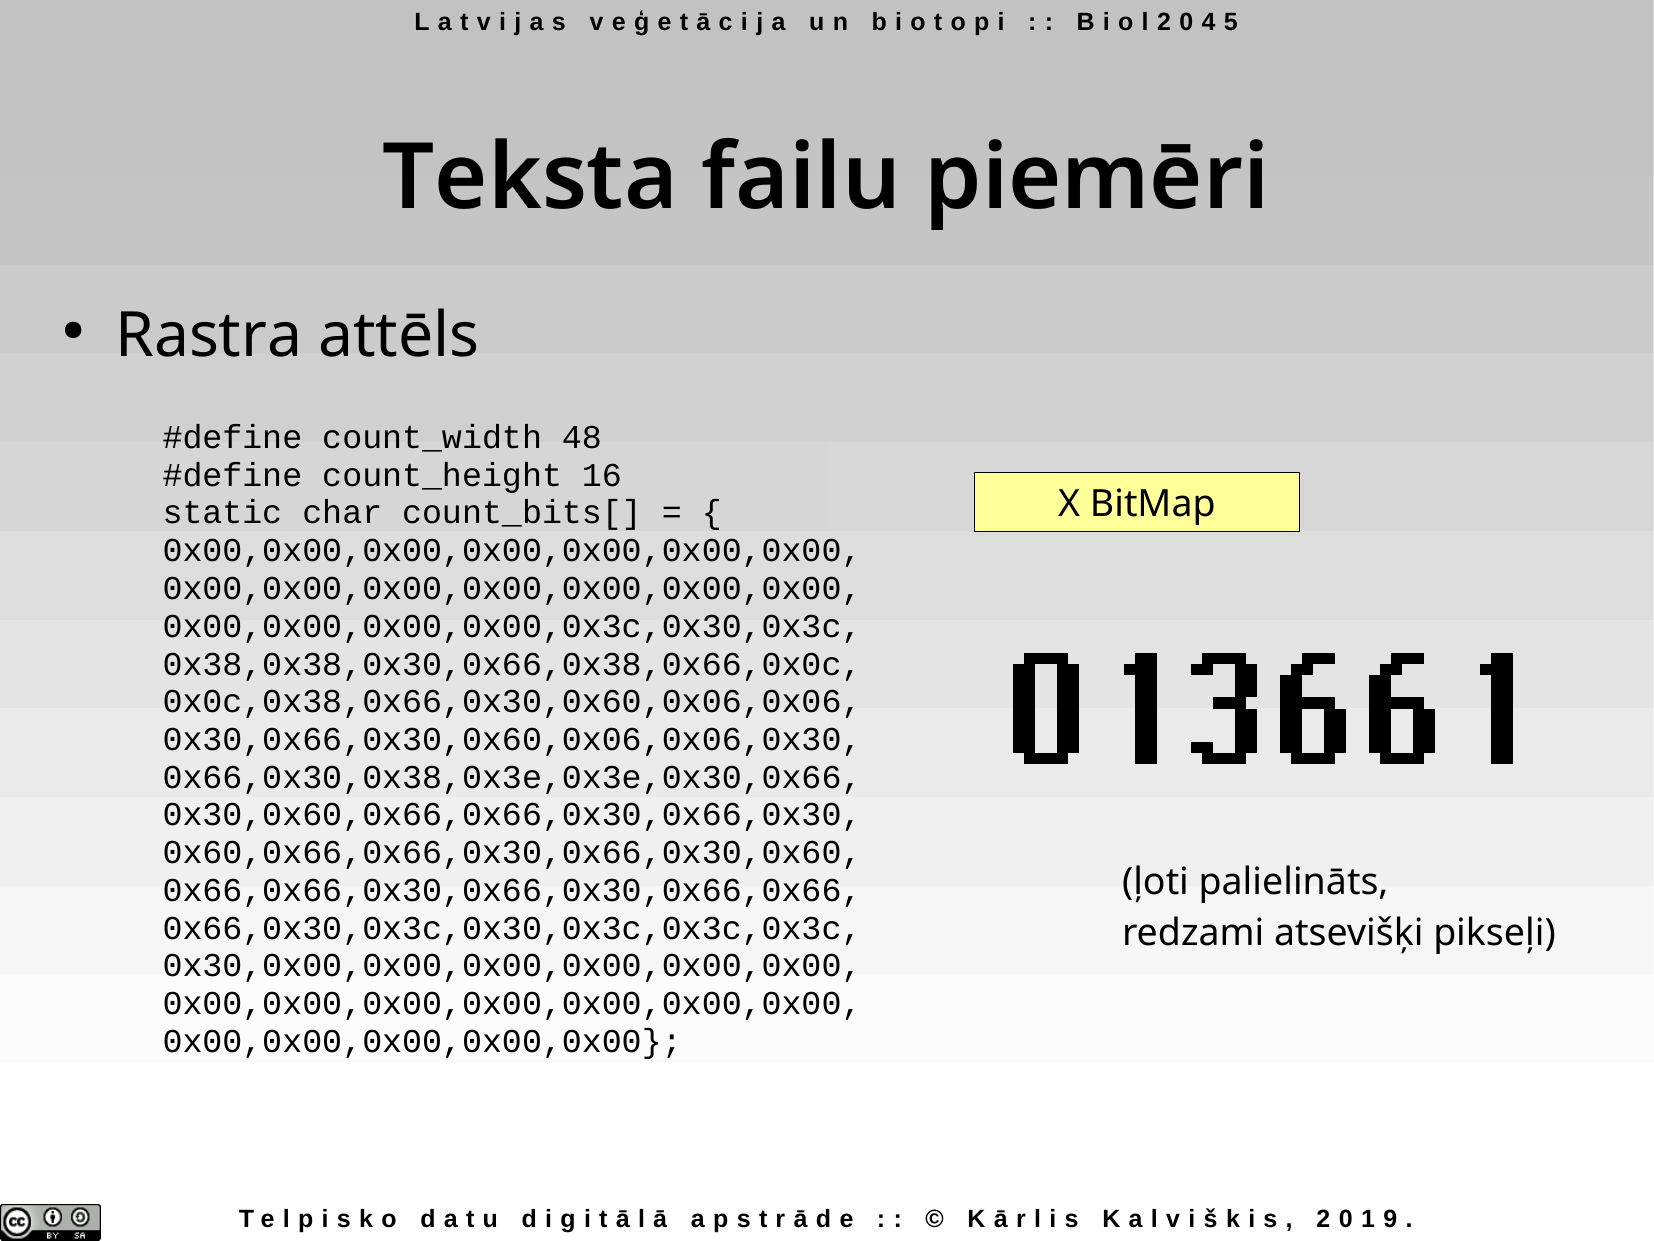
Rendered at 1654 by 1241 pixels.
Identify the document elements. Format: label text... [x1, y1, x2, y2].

text_box X BitMap [974, 472, 1300, 532]
text_box #define count_width 48 #define count_height 16 static char count_bits[] = { 0x00,0x00,0x00,0x00,0x00,0x00,0x00, 0x00,0x00,0x00,0x00,0x00,0x00,0x00, 0x00,0x00,0x00,0x00,0x3c,0x30,0x3c, 0x38,0x38,0x30,0x66,0x38,0x66,0x0c, 0x0c,0x38,0x66,0x30,0x60,0x06,0x06, 0x30,0x66,0x30,0x60,0x06,0x06,0x30, 0x66,0x30,0x38,0x3e,0x3e,0x30,0x66, 0x30,0x60,0x66,0x66,0x30,0x66,0x30, 0x60,0x66,0x66,0x30,0x66,0x30,0x60, 0x66,0x66,0x30,0x66,0x30,0x66,0x66, 0x66,0x30,0x3c,0x30,0x3c,0x3c,0x3c, 0x30,0x00,0x00,0x00,0x00,0x00,0x00, 0x00,0x00,0x00,0x00,0x00,0x00,0x00, 0x00,0x00,0x00,0x00,0x00}; [147, 413, 878, 1134]
picture [0, 0, 1654, 1241]
list Rastra attēls [44, 289, 1610, 1113]
title Teksta failu piemēri [29, 49, 1625, 296]
text_box (ļoti palielināts, redzami atsevišķi pikseļi) [1107, 847, 1553, 952]
